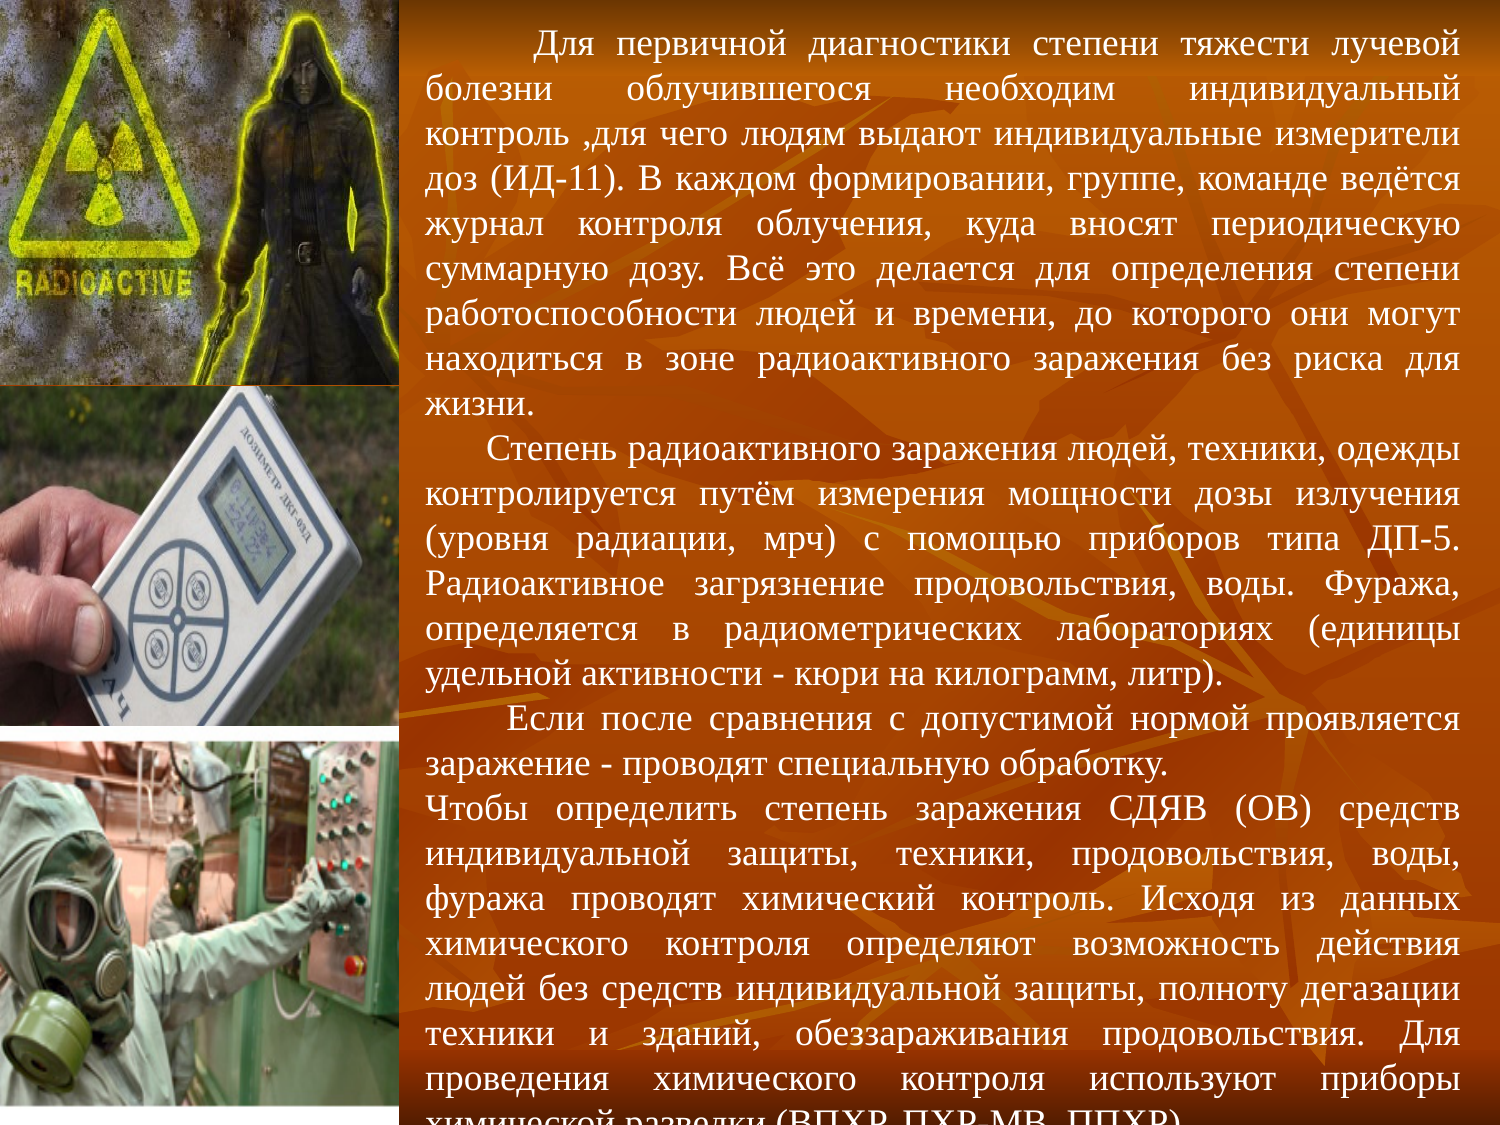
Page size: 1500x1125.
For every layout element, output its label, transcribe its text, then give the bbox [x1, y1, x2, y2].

text_box Для первичной диагностики степени тяжести лучевой болезни облучившегося необходим индивидуальный контроль ,для чего людям выдают индивидуальные измерители доз (ИД-11). В каждом формировании, группе, команде ведётся журнал контроля облучения, куда вносят периодическую суммарную дозу. Всё это делается для определения степени работоспособности людей и времени, до которого они могут находиться в зоне радиоактивного заражения без риска для жизни. Степень радиоактивного заражения людей, техники, одежды контролируется путём измерения мощности дозы излучения (уровня радиации, мрч) с помощью приборов типа ДП-5. Радиоактивное загрязнение продовольствия, воды. Фуража, определяется в радиометрических лабораториях (единицы удельной активности - кюри на килограмм, литр). Если после сравнения с допустимой нормой проявляется заражение - проводят специальную обработку. Чтобы определить степень заражения СДЯВ (ОВ) средств индивидуальной защиты, техники, продовольствия, воды, фуража проводят химический контроль. Исходя из данных химического контроля определяют возможность действия людей без средств индивидуальной защиты, полноту дегазации техники и зданий, обеззараживания продовольствия. Для проведения химического контроля используют приборы химической разведки (ВПХР, ПХР-МВ, ППХР). [410, 10, 1477, 1125]
picture [0, 0, 399, 385]
picture [0, 386, 399, 1125]
